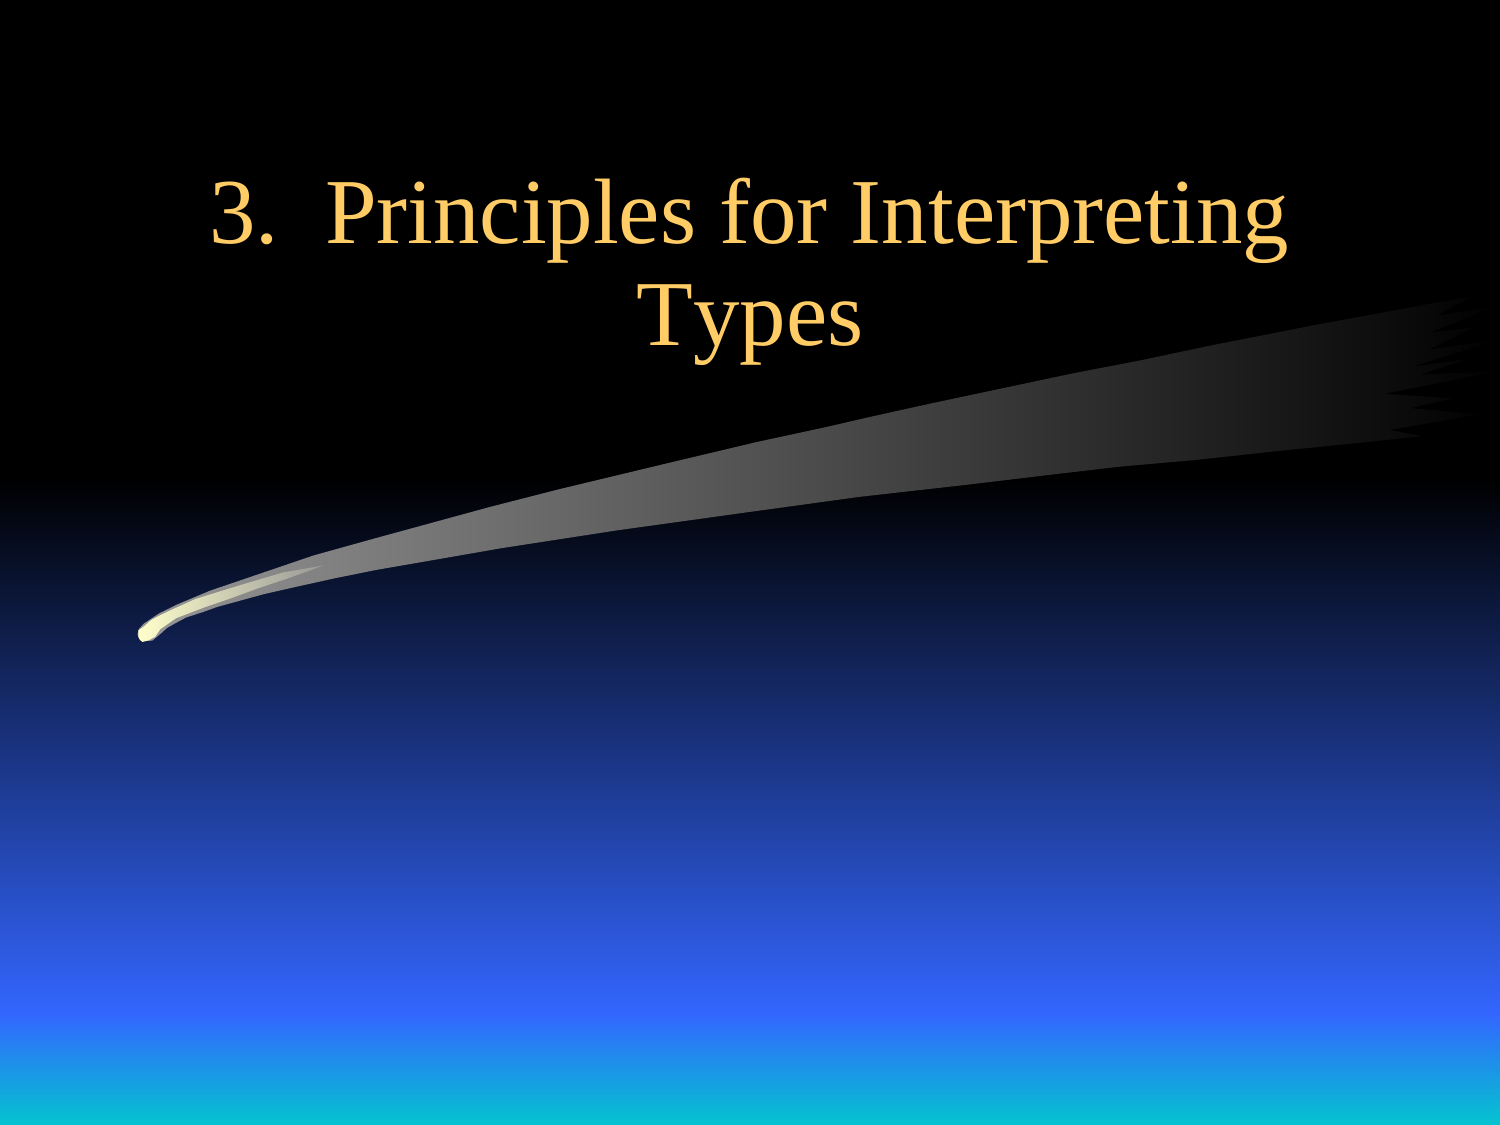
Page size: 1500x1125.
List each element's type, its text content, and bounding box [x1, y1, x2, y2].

title 3. Principles for Interpreting Types [112, 152, 1388, 374]
